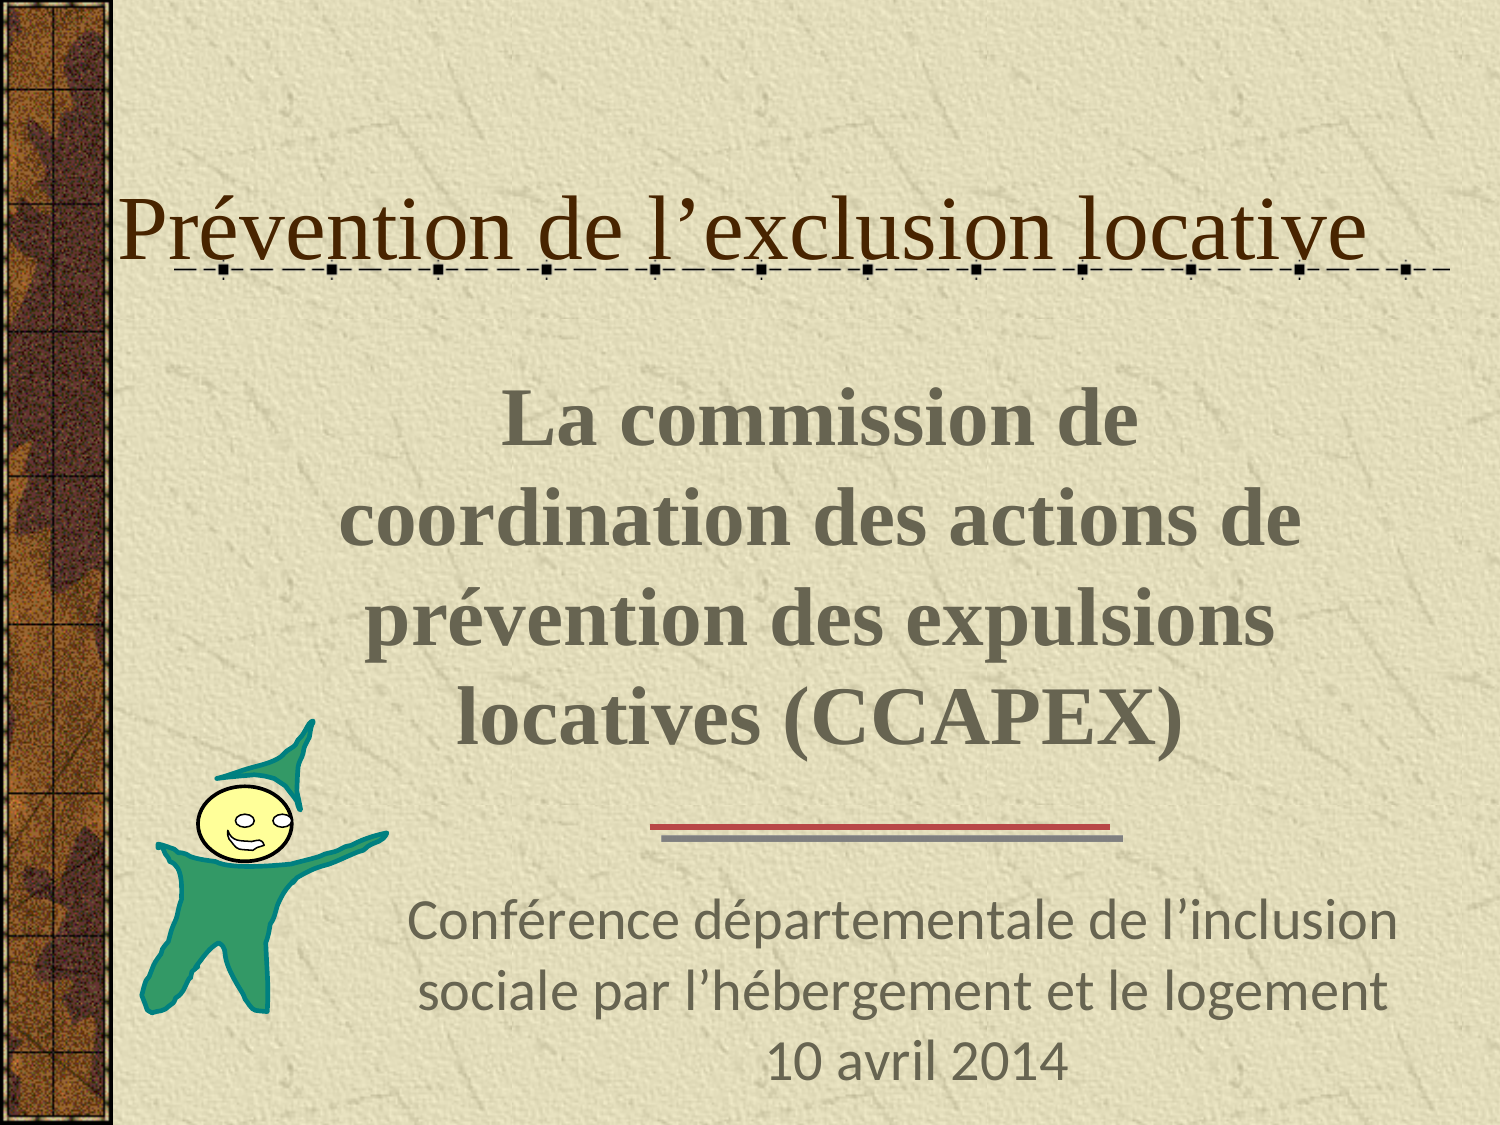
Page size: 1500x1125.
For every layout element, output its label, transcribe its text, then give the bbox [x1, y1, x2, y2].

text_box Conférence départementale de l’inclusion sociale par l’hébergement et le logement 10 avril 2014 [377, 874, 1430, 1062]
picture [0, 0, 1500, 1125]
text_box La commission de coordination des actions de prévention des expulsions locatives (CCAPEX) [259, 354, 1382, 770]
text_box [141, 832, 387, 1013]
title Prévention de l’exclusion locative [62, 107, 1426, 338]
text_box [197, 786, 292, 862]
text_box [216, 721, 314, 810]
